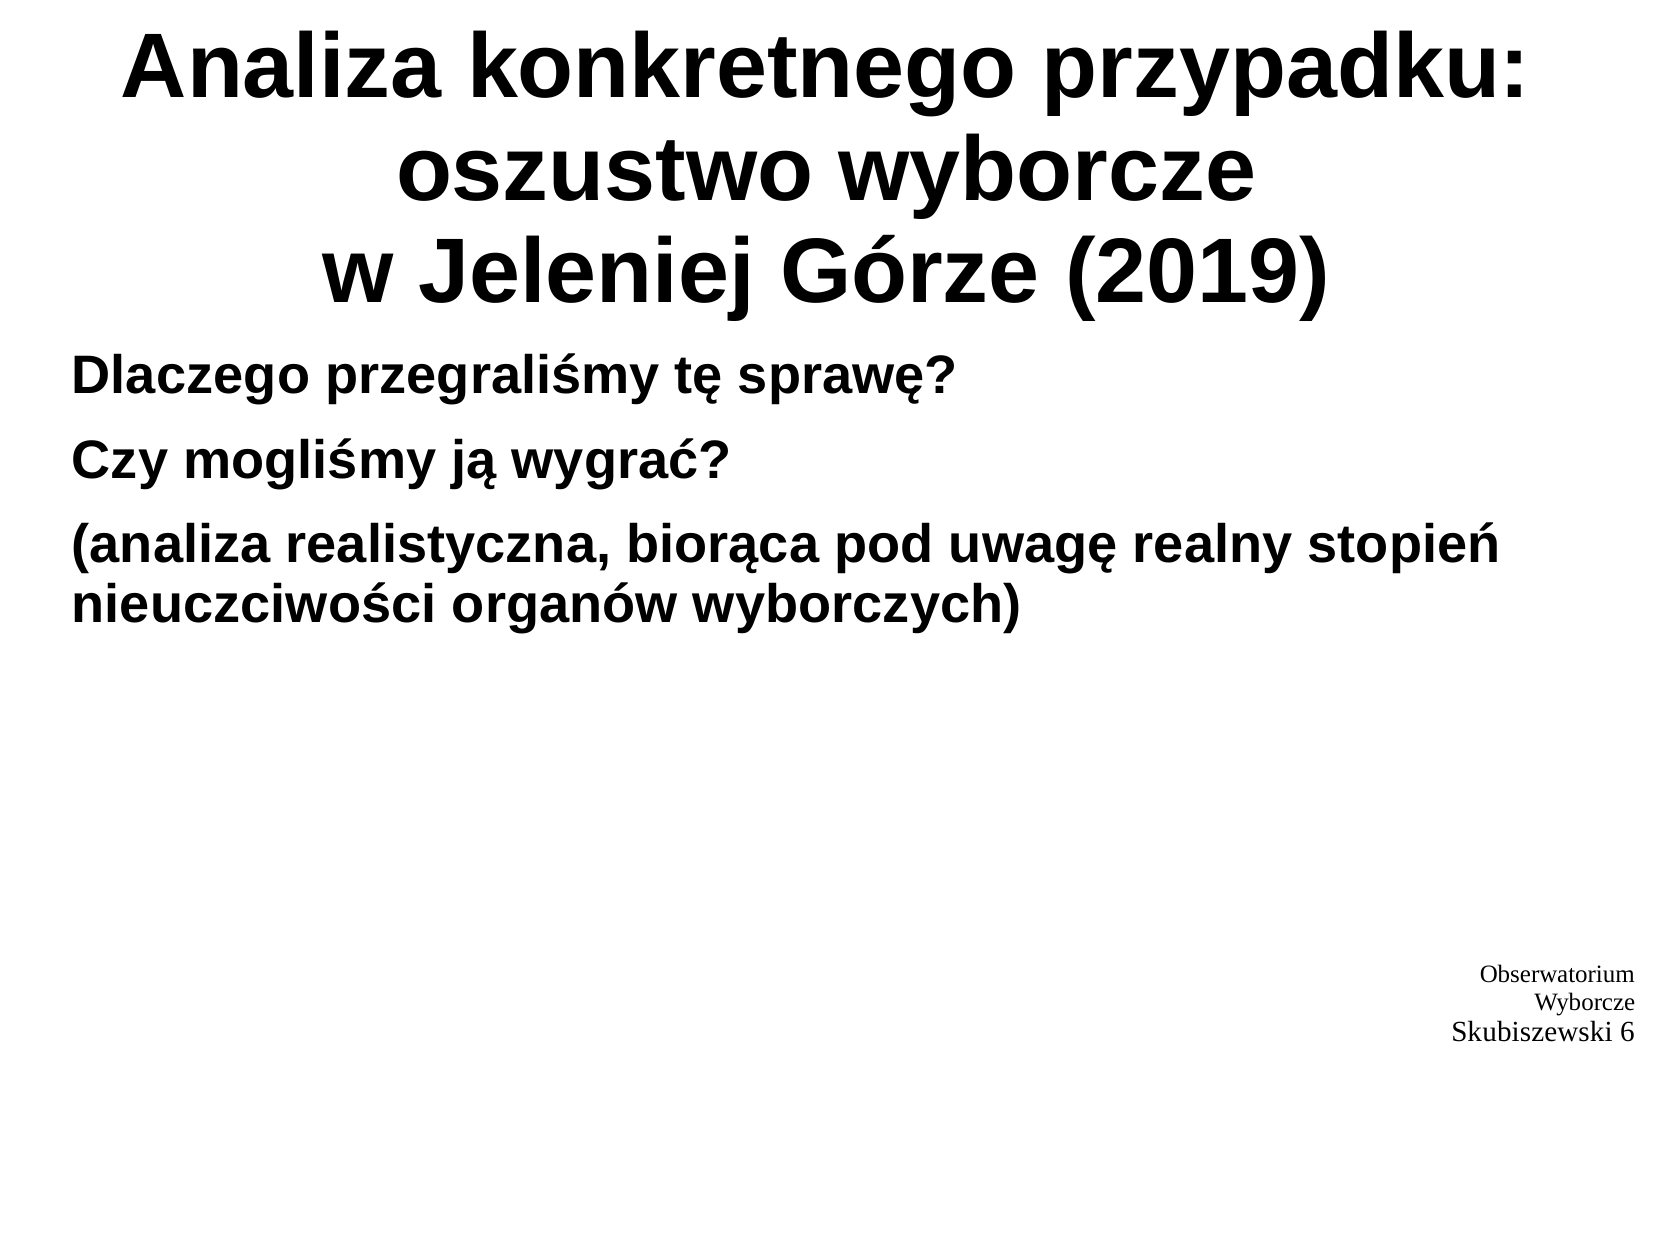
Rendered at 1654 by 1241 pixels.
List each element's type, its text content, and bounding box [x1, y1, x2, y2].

title Analiza konkretnego przypadku: oszustwo wyborcze w Jeleniej Górze (2019) [82, 15, 1571, 323]
subtitle Dlaczego przegraliśmy tę sprawę? Czy mogliśmy ją wygrać? (analiza realistyczna, biorąca pod uwagę realny stopień nieuczciwości organów wyborczych) [71, 345, 1561, 1171]
